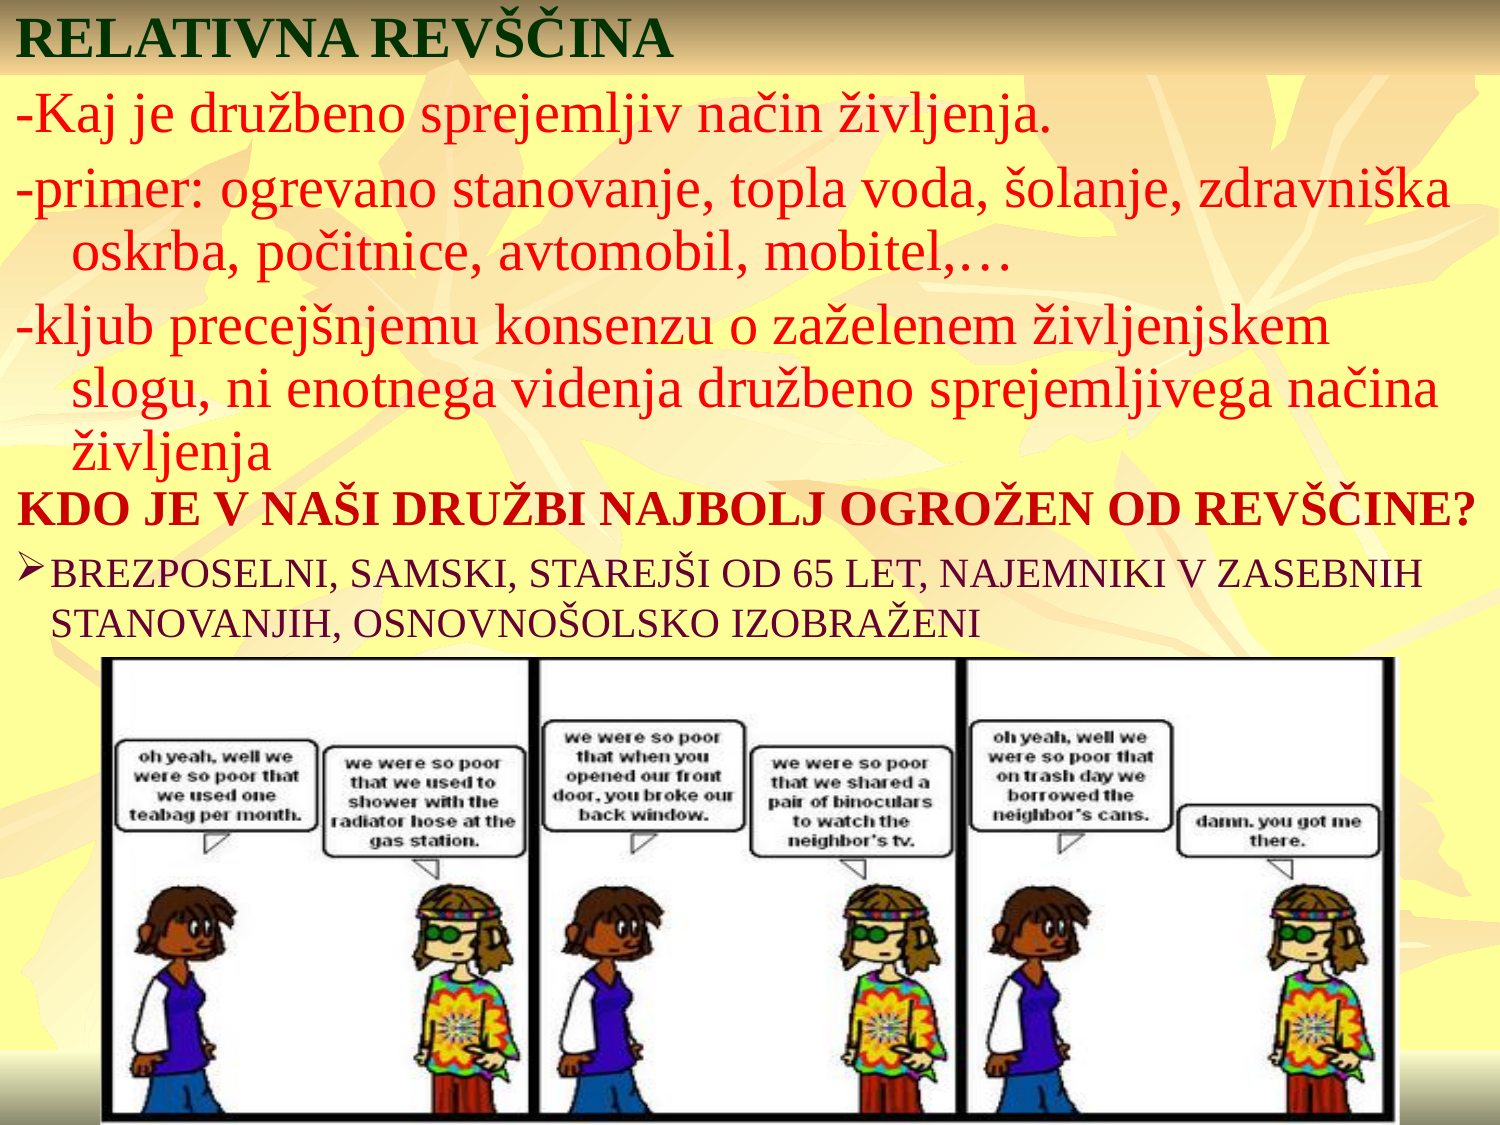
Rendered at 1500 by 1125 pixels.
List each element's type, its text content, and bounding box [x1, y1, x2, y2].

picture [100, 657, 1400, 1125]
text_box KDO JE V NAŠI DRUŽBI NAJBOLJ OGROŽEN OD REVŠČINE? [2, 467, 1493, 538]
list RELATIVNA REVŠČINA -Kaj je družbeno sprejemljiv način življenja. -primer: ogrevano stanovanje, topla voda, šolanje, zdravniška oskrba, počitnice, avtomobil, mobitel,… -kljub precejšnjemu konsenzu o zaželenem življenjskem slogu, ni enotnega videnja družbeno sprejemljivega načina življenja [0, 0, 1500, 538]
text_box BREZPOSELNI, SAMSKI, STAREJŠI OD 65 LET, NAJEMNIKI V ZASEBNIH STANOVANJIH, OSNOVNOŠOLSKO IZOBRAŽENI [0, 538, 1500, 654]
